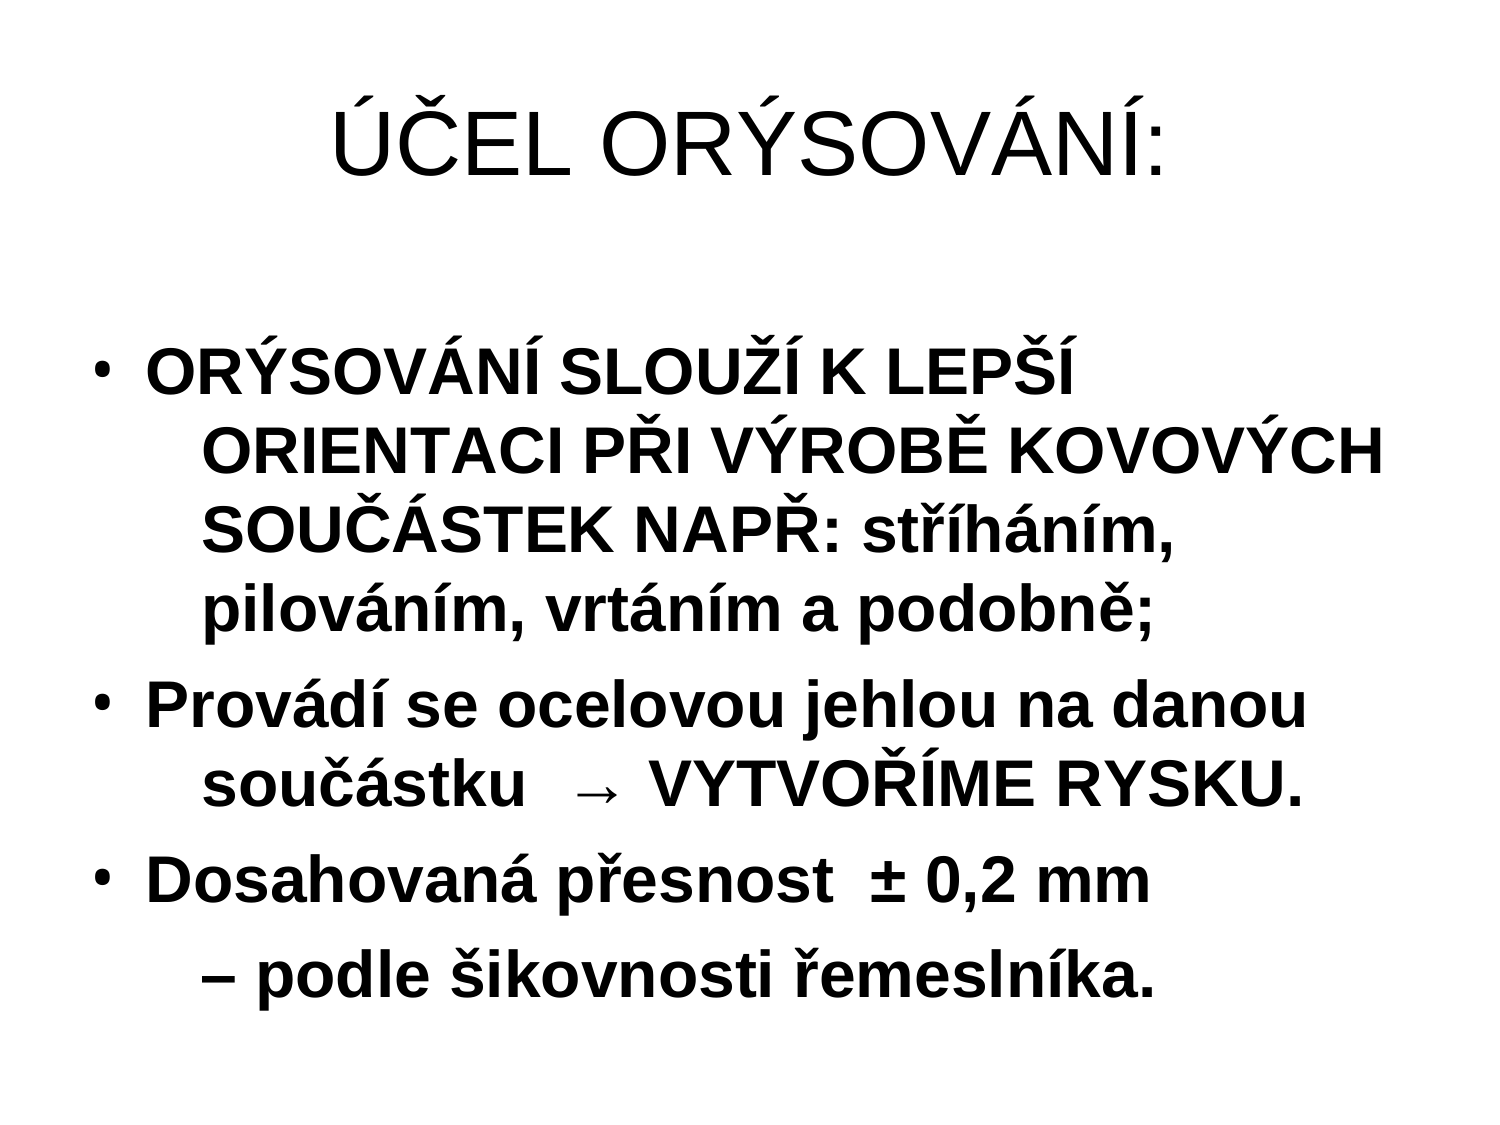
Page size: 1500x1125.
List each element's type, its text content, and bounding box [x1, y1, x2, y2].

list ORÝSOVÁNÍ SLOUŽÍ K LEPŠÍ ORIENTACI PŘI VÝROBĚ KOVOVÝCH SOUČÁSTEK NAPŘ: stříháním, pilováním, vrtáním a podobně; Provádí se ocelovou jehlou na danou součástku → VYTVOŘÍME RYSKU. Dosahovaná přesnost ± 0,2 mm – podle šikovnosti řemeslníka. [75, 224, 1426, 1026]
title ÚČEL ORÝSOVÁNÍ: [75, 45, 1426, 224]
